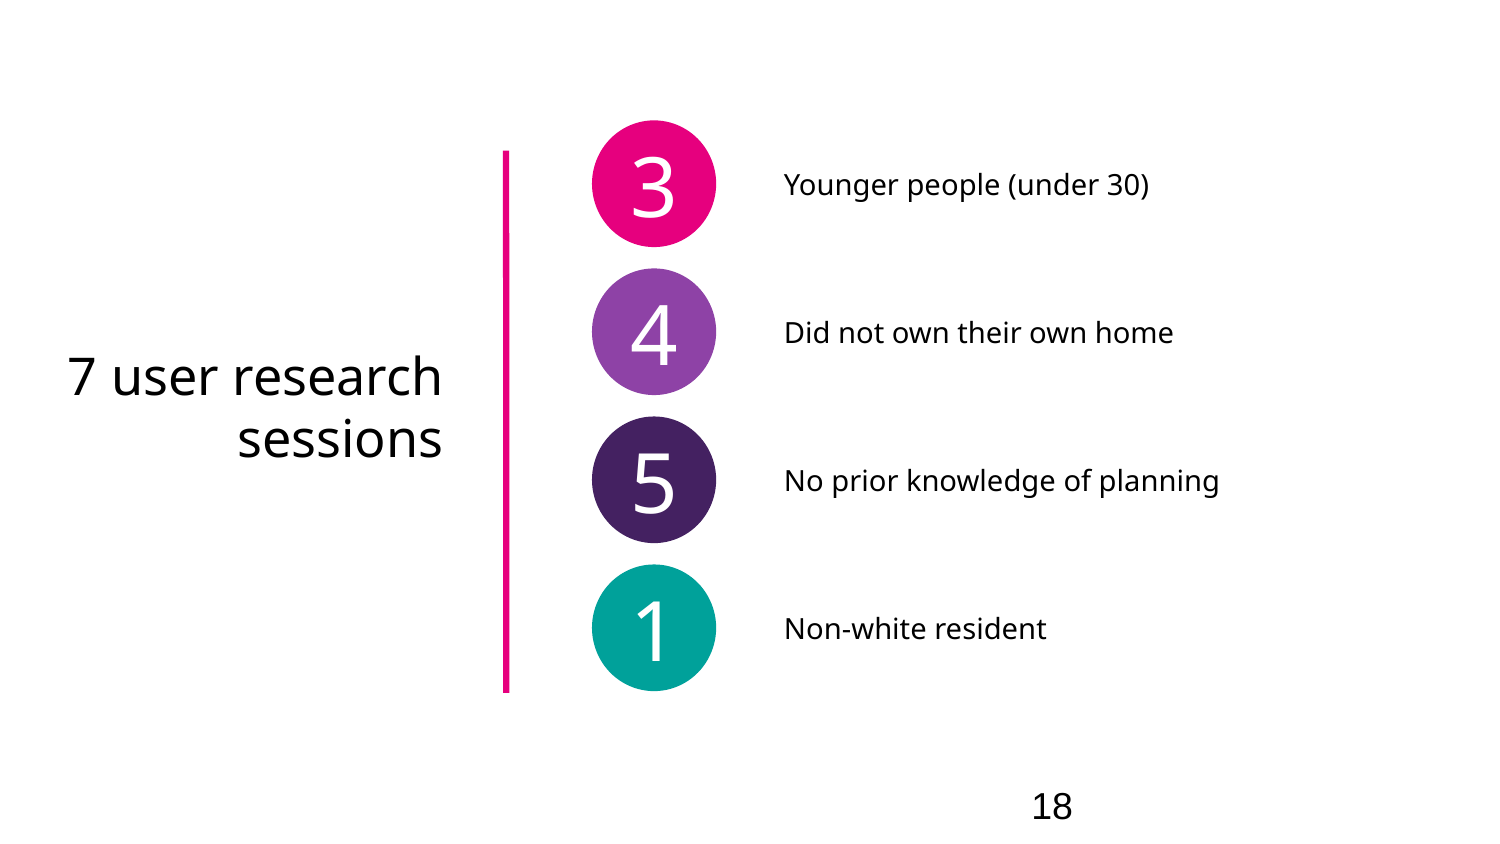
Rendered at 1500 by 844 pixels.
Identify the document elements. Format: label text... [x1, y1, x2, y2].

text_box No prior knowledge of planning [768, 416, 1414, 544]
text_box Non-white resident [768, 564, 1097, 692]
text_box Did not own their own home [768, 268, 1328, 396]
text_box Younger people (under 30) [768, 120, 1306, 248]
text_box 3 [591, 120, 717, 248]
title 7 user research sessions [27, 216, 459, 596]
text_box 5 [591, 416, 717, 544]
text_box 4 [591, 268, 717, 396]
text_box 1 [591, 564, 717, 692]
